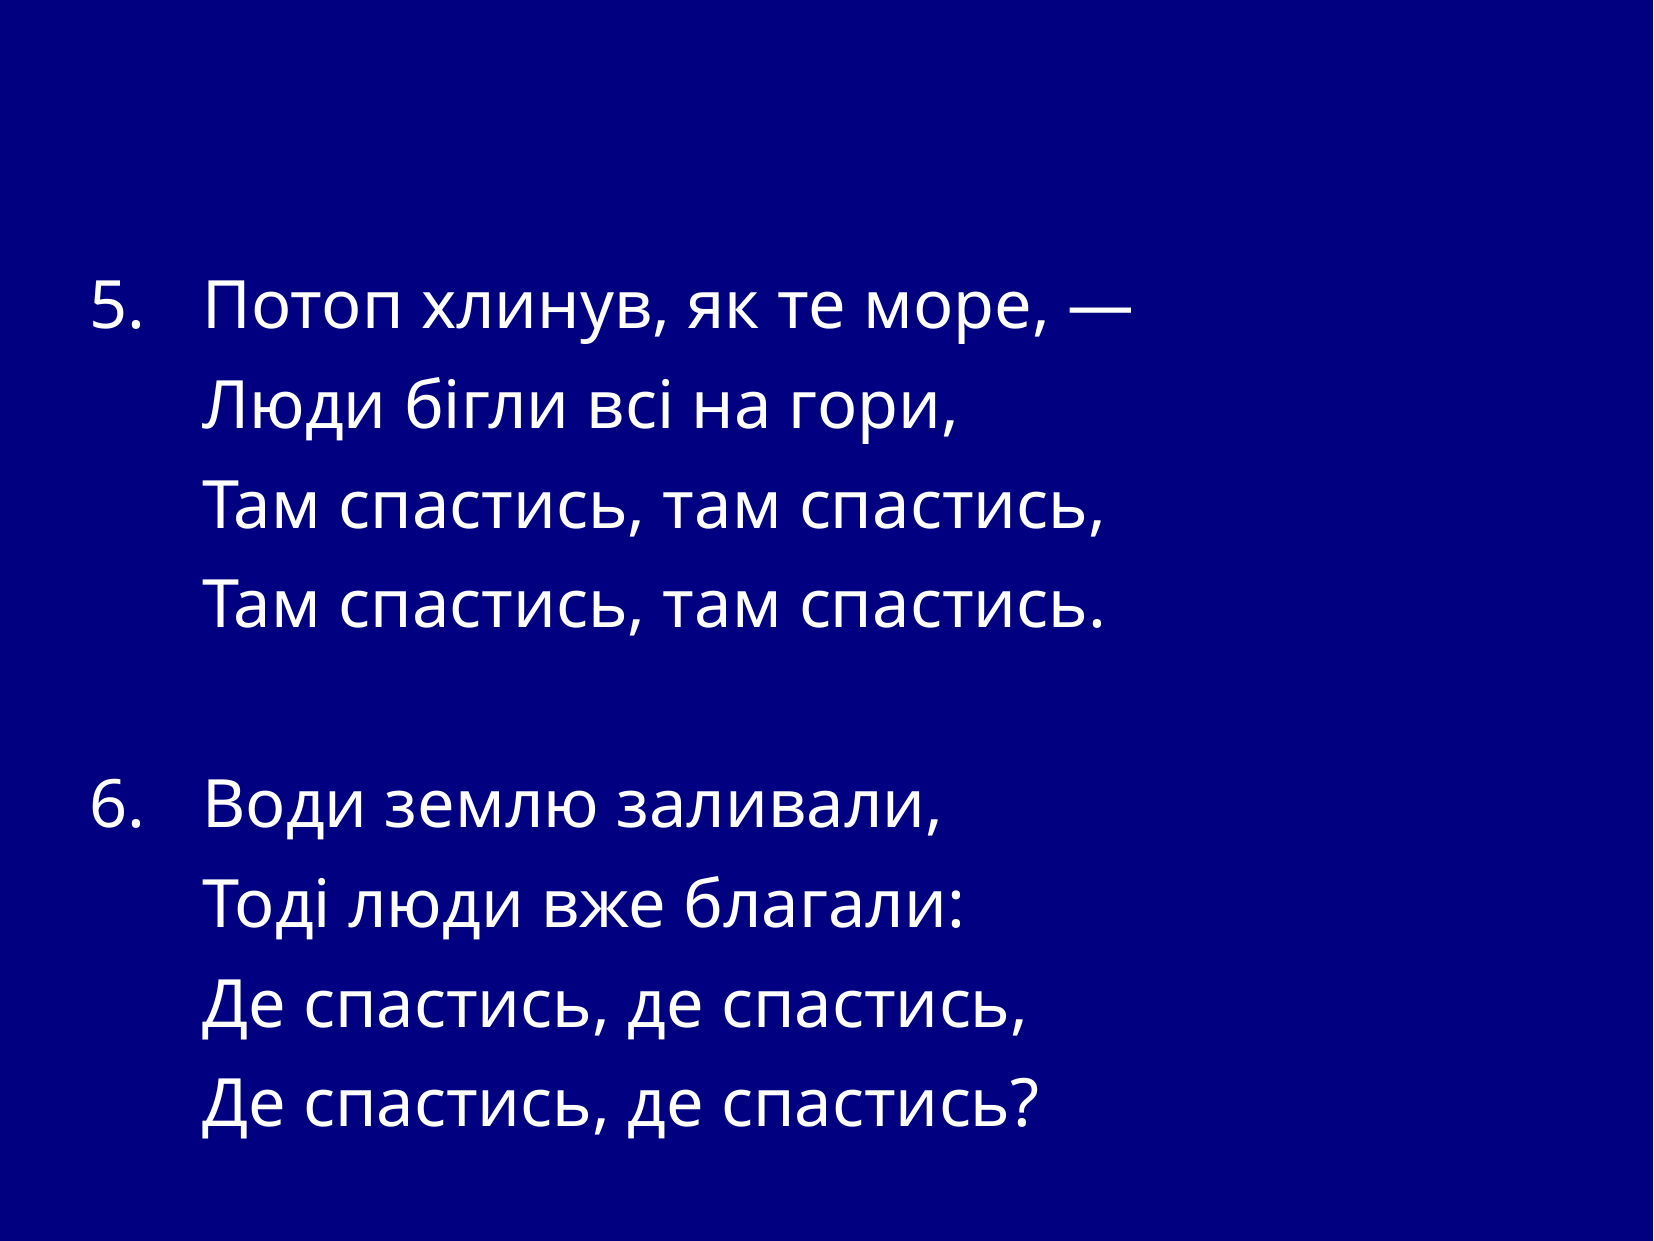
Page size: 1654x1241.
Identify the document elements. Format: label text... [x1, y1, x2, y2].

text_box 5. Потоп хлинув, як те море, ― Люди бігли всі на гори, Там спастись, там спастись, Там спастись, там спастись. 6. Води землю заливали, Тоді люди вже благали: Де спастись, де спастись, Де спастись, де спастись? [75, 150, 1576, 1163]
